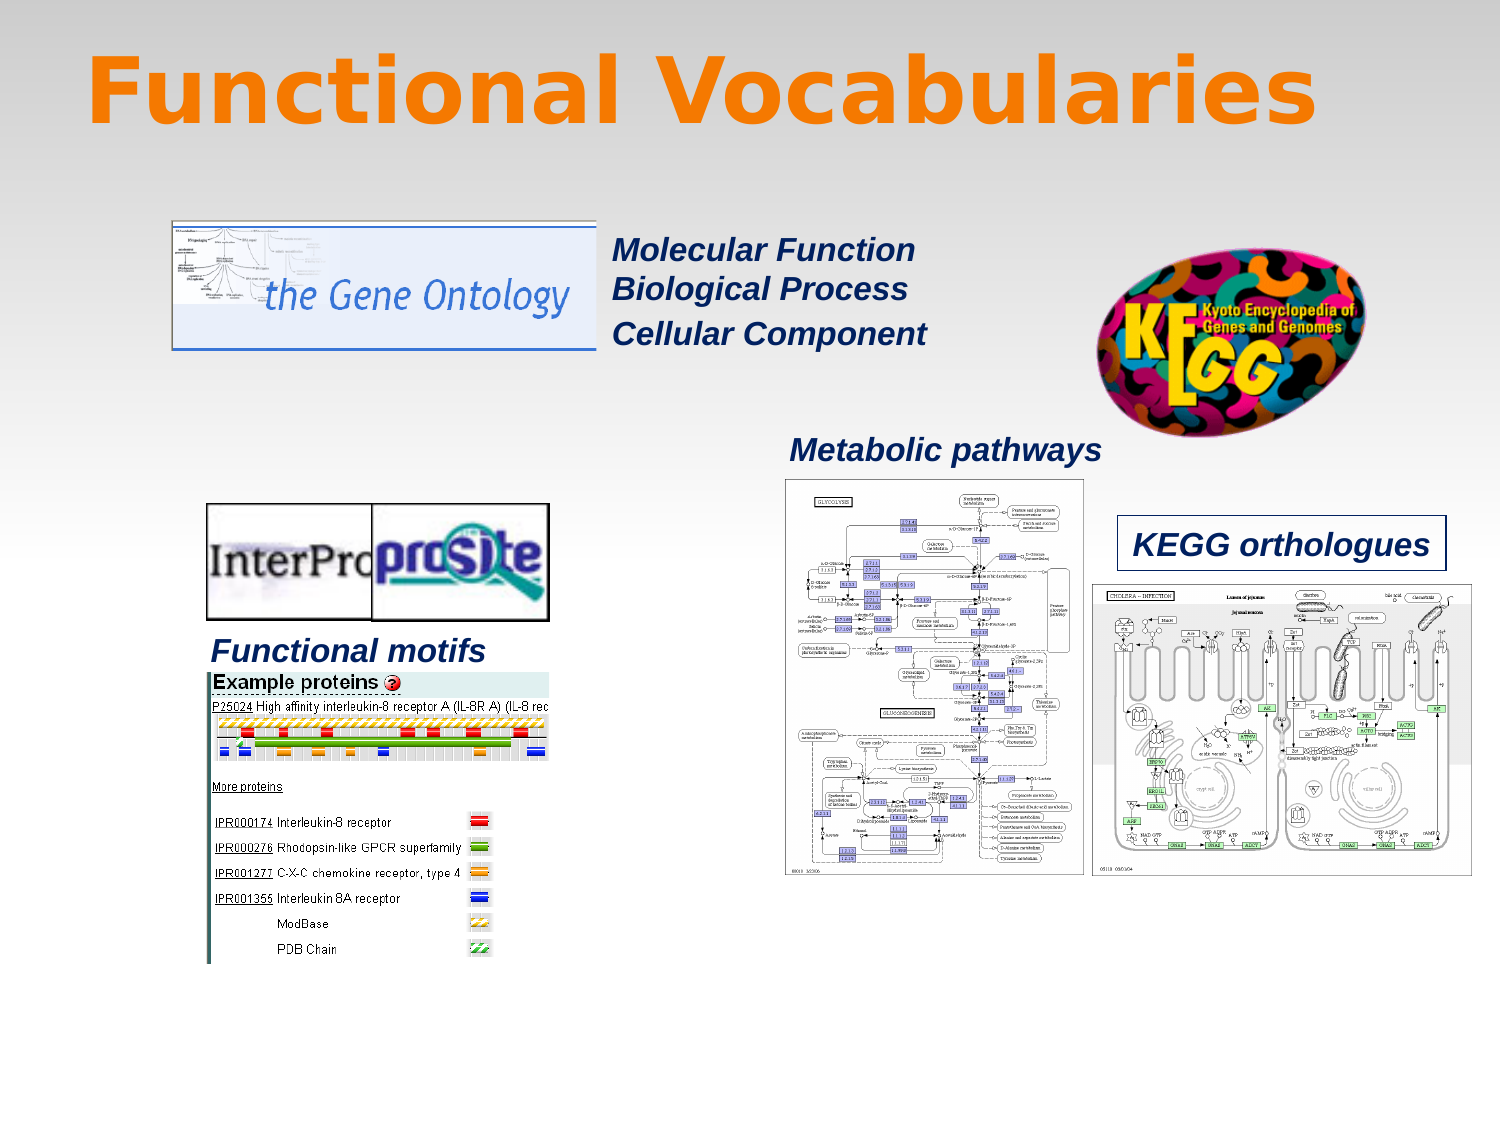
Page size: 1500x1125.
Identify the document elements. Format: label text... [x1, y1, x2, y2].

text_box Molecular Function Biological Process Cellular Component [597, 219, 953, 361]
text_box Functional motifs [195, 621, 503, 677]
picture [1092, 584, 1472, 876]
picture [171, 220, 597, 351]
text_box KEGG orthologues [1117, 515, 1447, 571]
text_box Metabolic pathways [774, 420, 1119, 477]
picture [206, 503, 550, 622]
title Functional Vocabularies [35, 0, 1370, 200]
picture [1092, 243, 1372, 445]
picture [206, 672, 550, 964]
picture [785, 479, 1084, 875]
